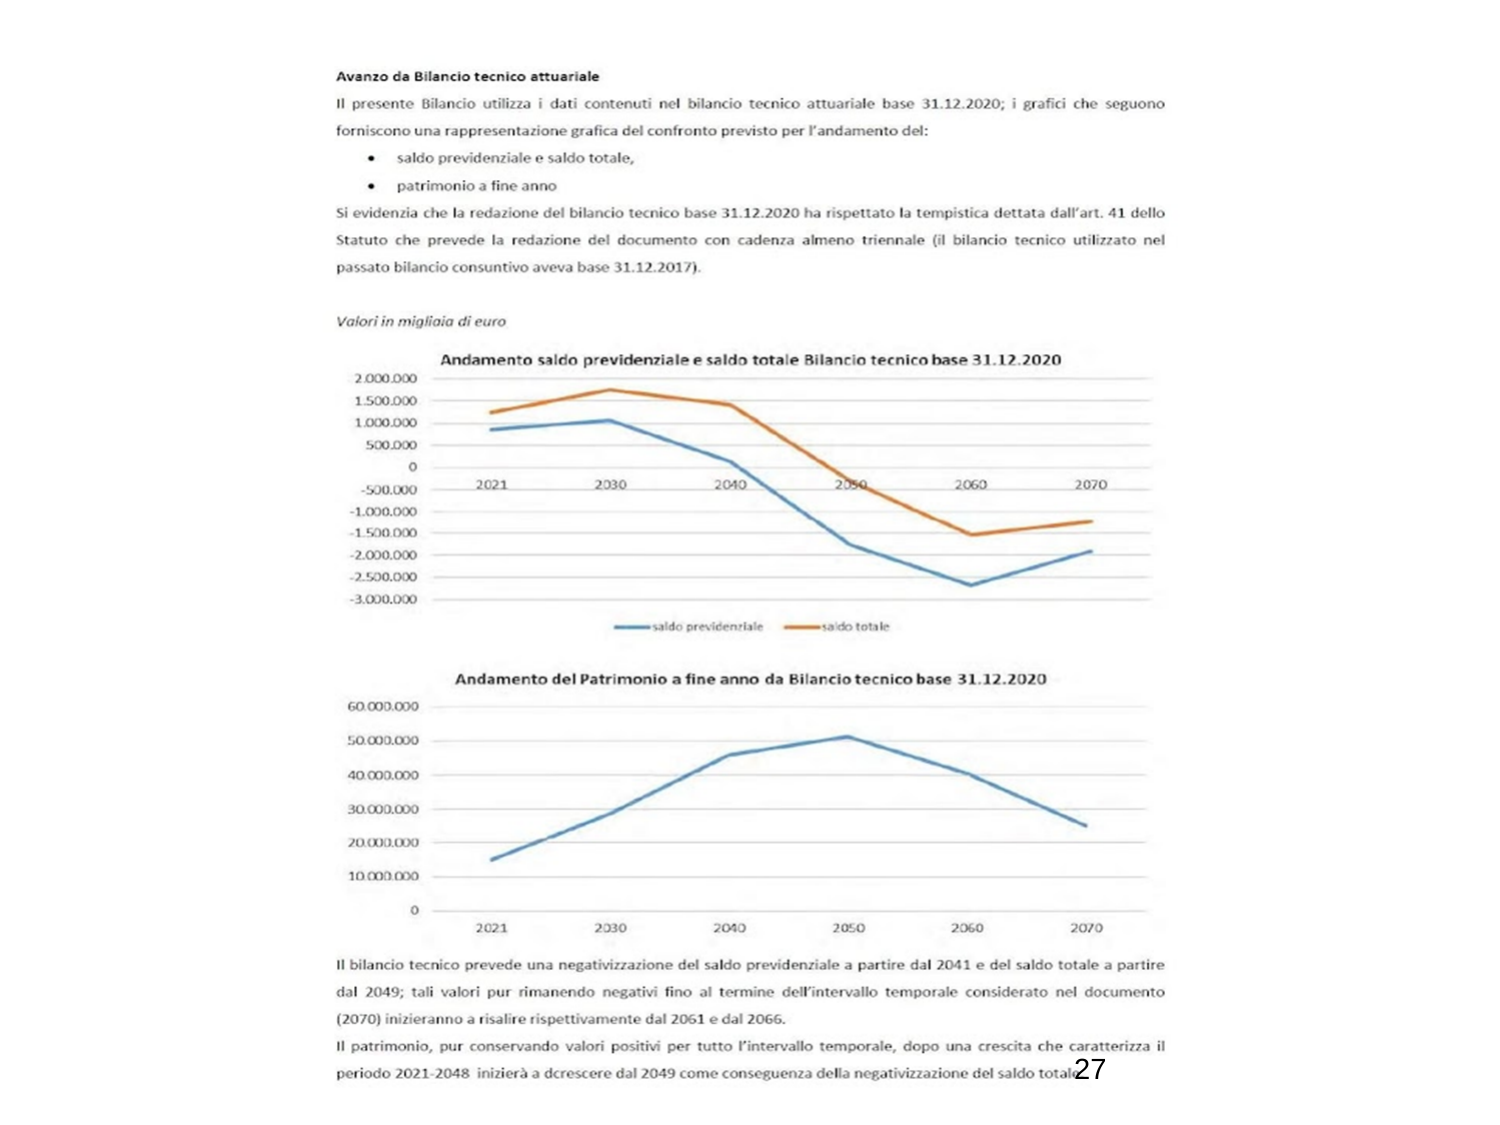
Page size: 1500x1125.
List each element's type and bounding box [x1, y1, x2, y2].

text_box [1059, 1042, 1397, 1103]
picture [285, 13, 1214, 1109]
